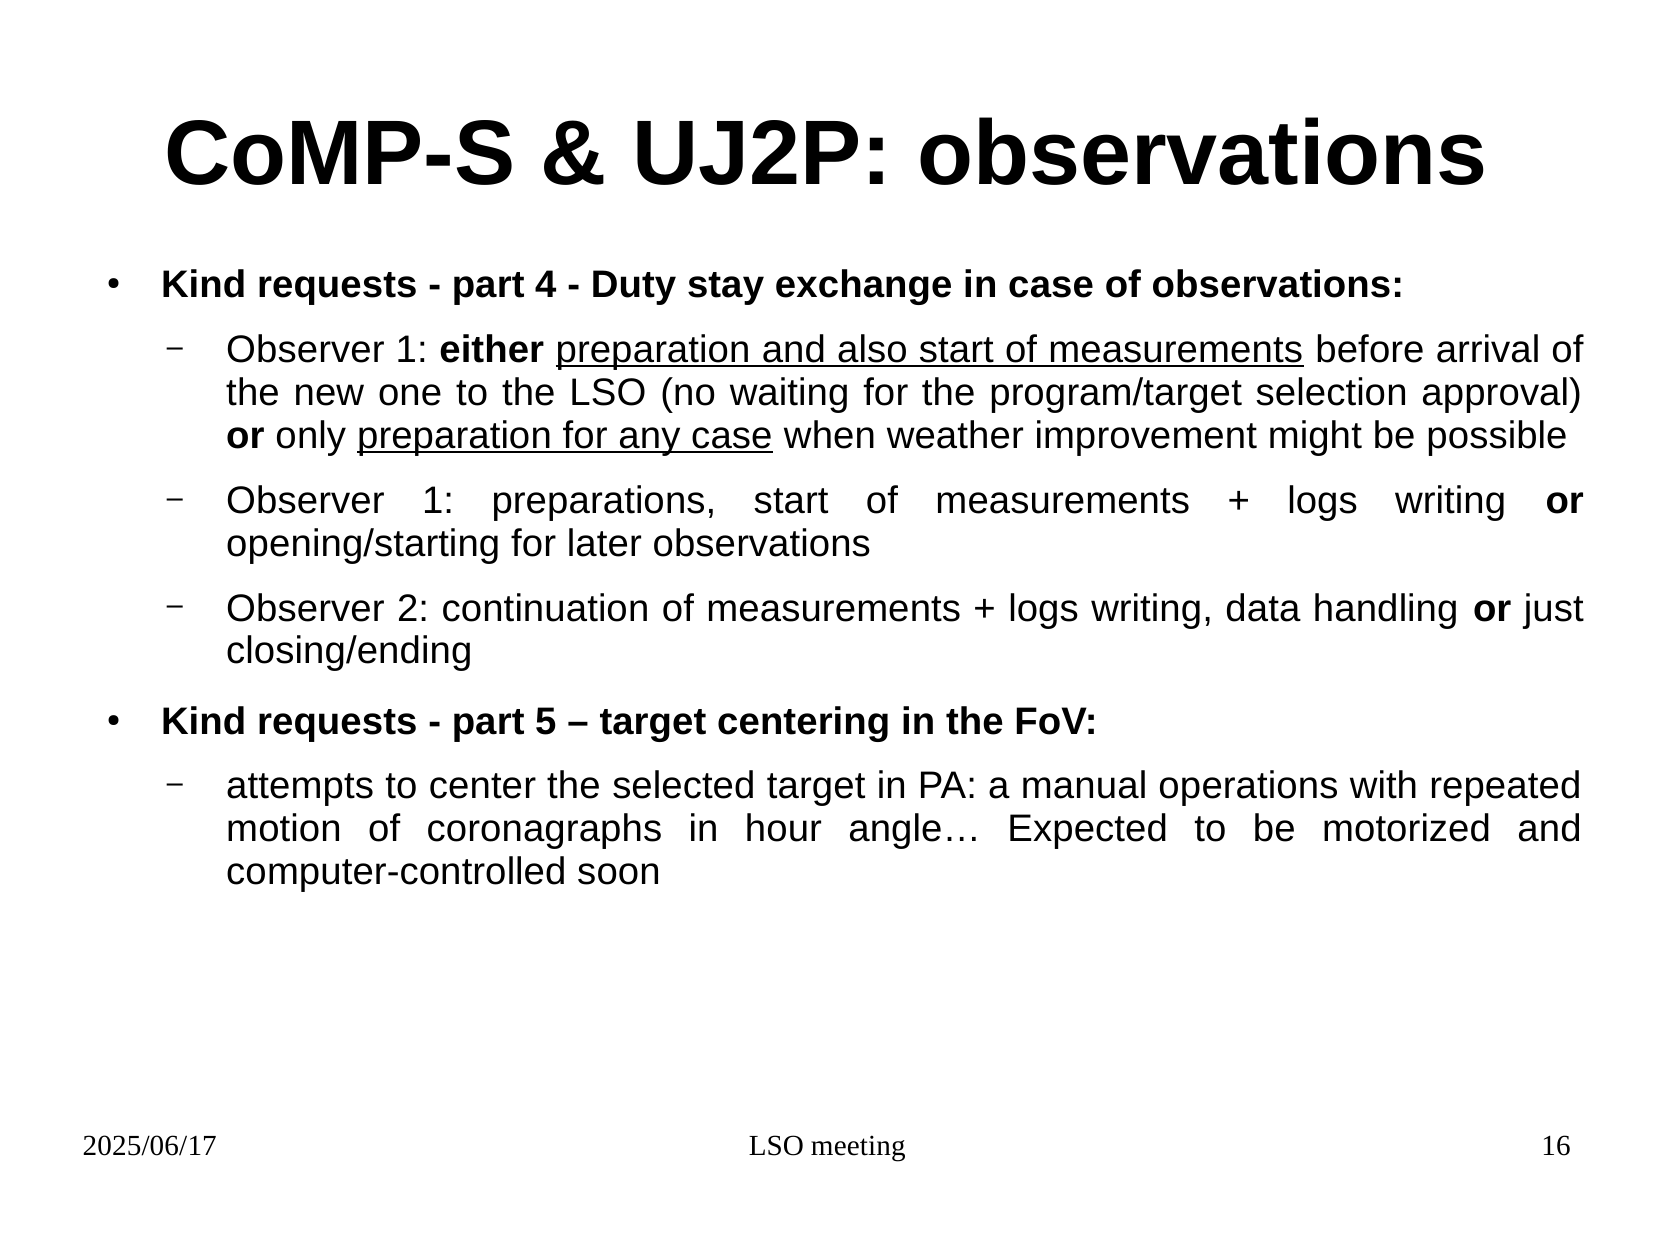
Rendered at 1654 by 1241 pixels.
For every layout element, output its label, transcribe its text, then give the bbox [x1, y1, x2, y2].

title CoMP-S & UJ2P: observations [82, 49, 1571, 257]
list Kind requests - part 4 - Duty stay exchange in case of observations: Observer 1: either preparation and also start of measurements before arrival of the new one to the LSO (no waiting for the program/target selection approval) or only preparation for any case when weather improvement might be possible Observer 1: preparations, start of measurements + logs writing or opening/starting for later observations Observer 2: continuation of measurements + logs writing, data handling or just closing/ending Kind requests - part 5 – target centering in the FoV: attempts to center the selected target in PA: a manual operations with repeated motion of coronagraphs in hour angle… Expected to be motorized and computer-controlled soon [95, 263, 1585, 1206]
